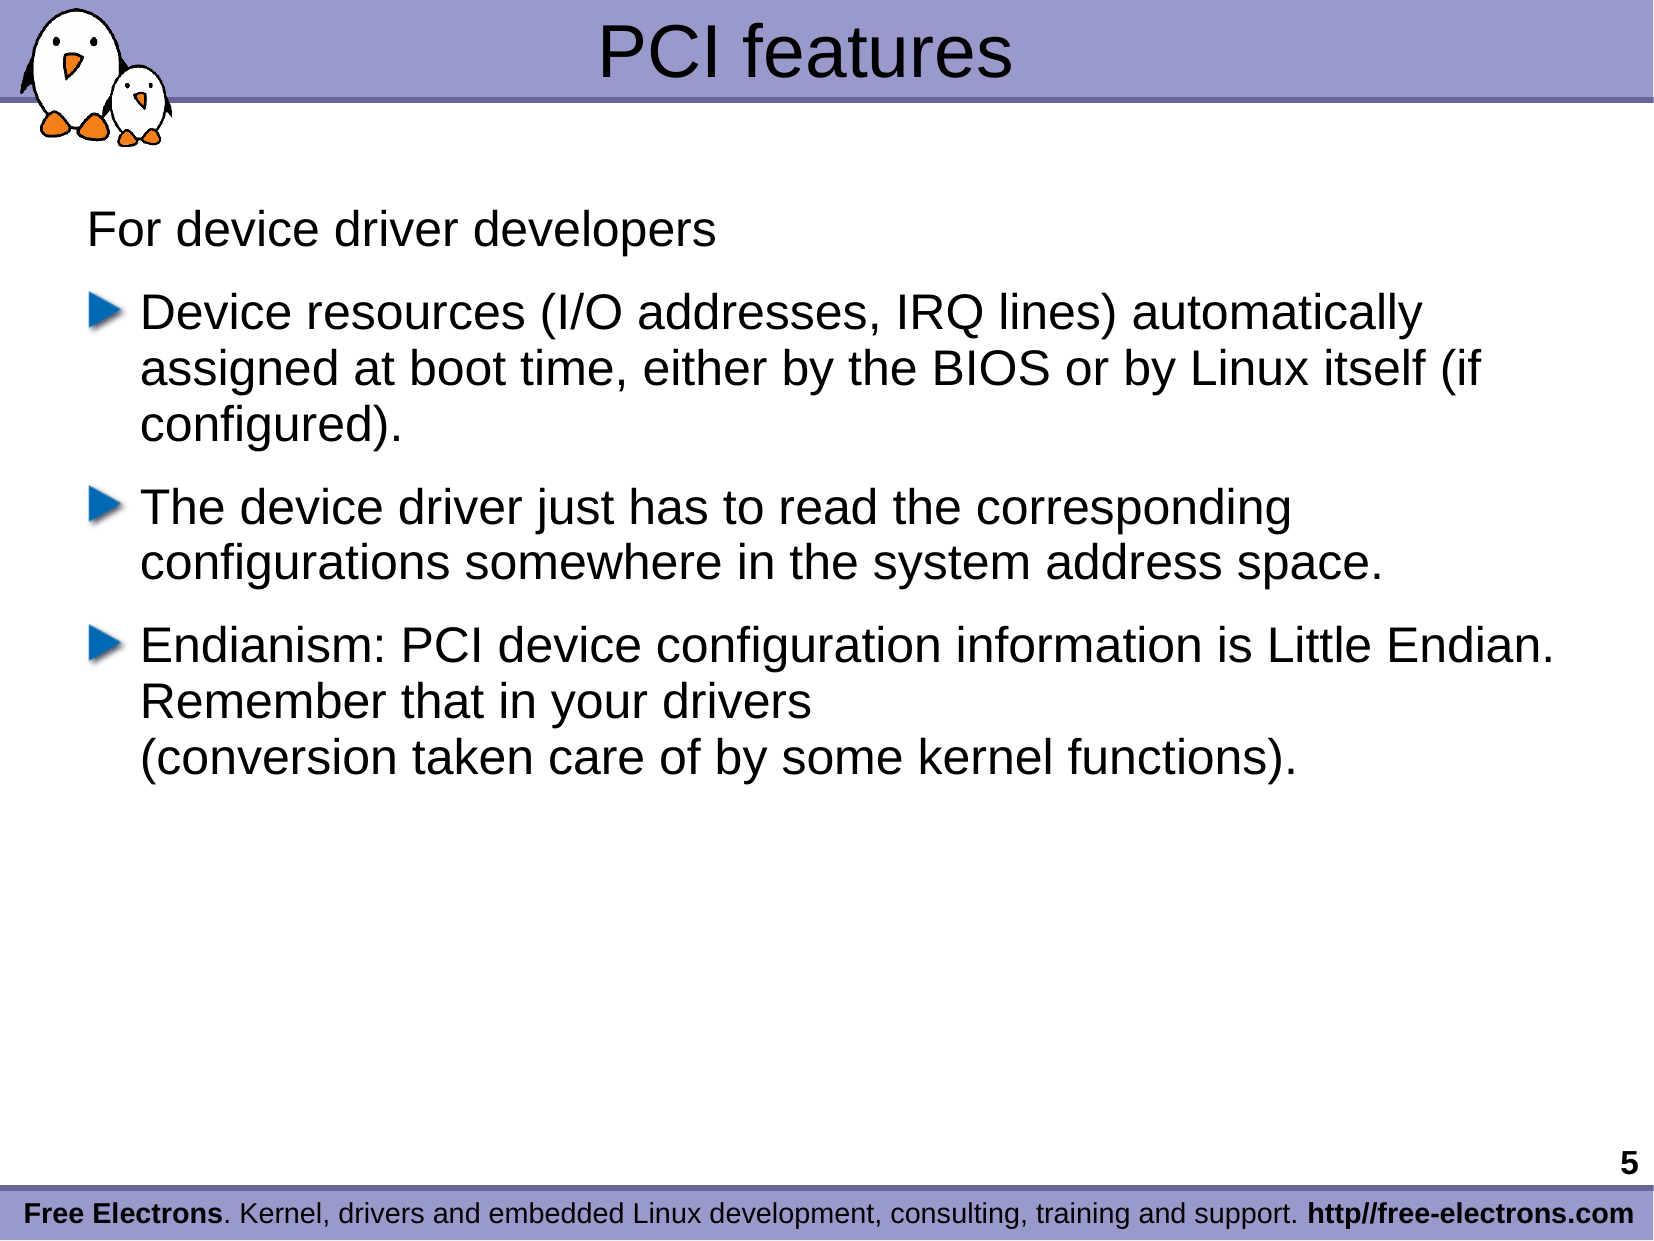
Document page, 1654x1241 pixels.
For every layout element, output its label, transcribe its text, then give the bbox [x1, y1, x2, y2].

list For device driver developers Device resources (I/O addresses, IRQ lines) automatically assigned at boot time, either by the BIOS or by Linux itself (if configured). The device driver just has to read the corresponding configurations somewhere in the system address space. Endianism: PCI device configuration information is Little Endian. Remember that in your drivers (conversion taken care of by some kernel functions). [68, 201, 1592, 1118]
title PCI features [60, 0, 1551, 104]
picture [20, 8, 172, 147]
